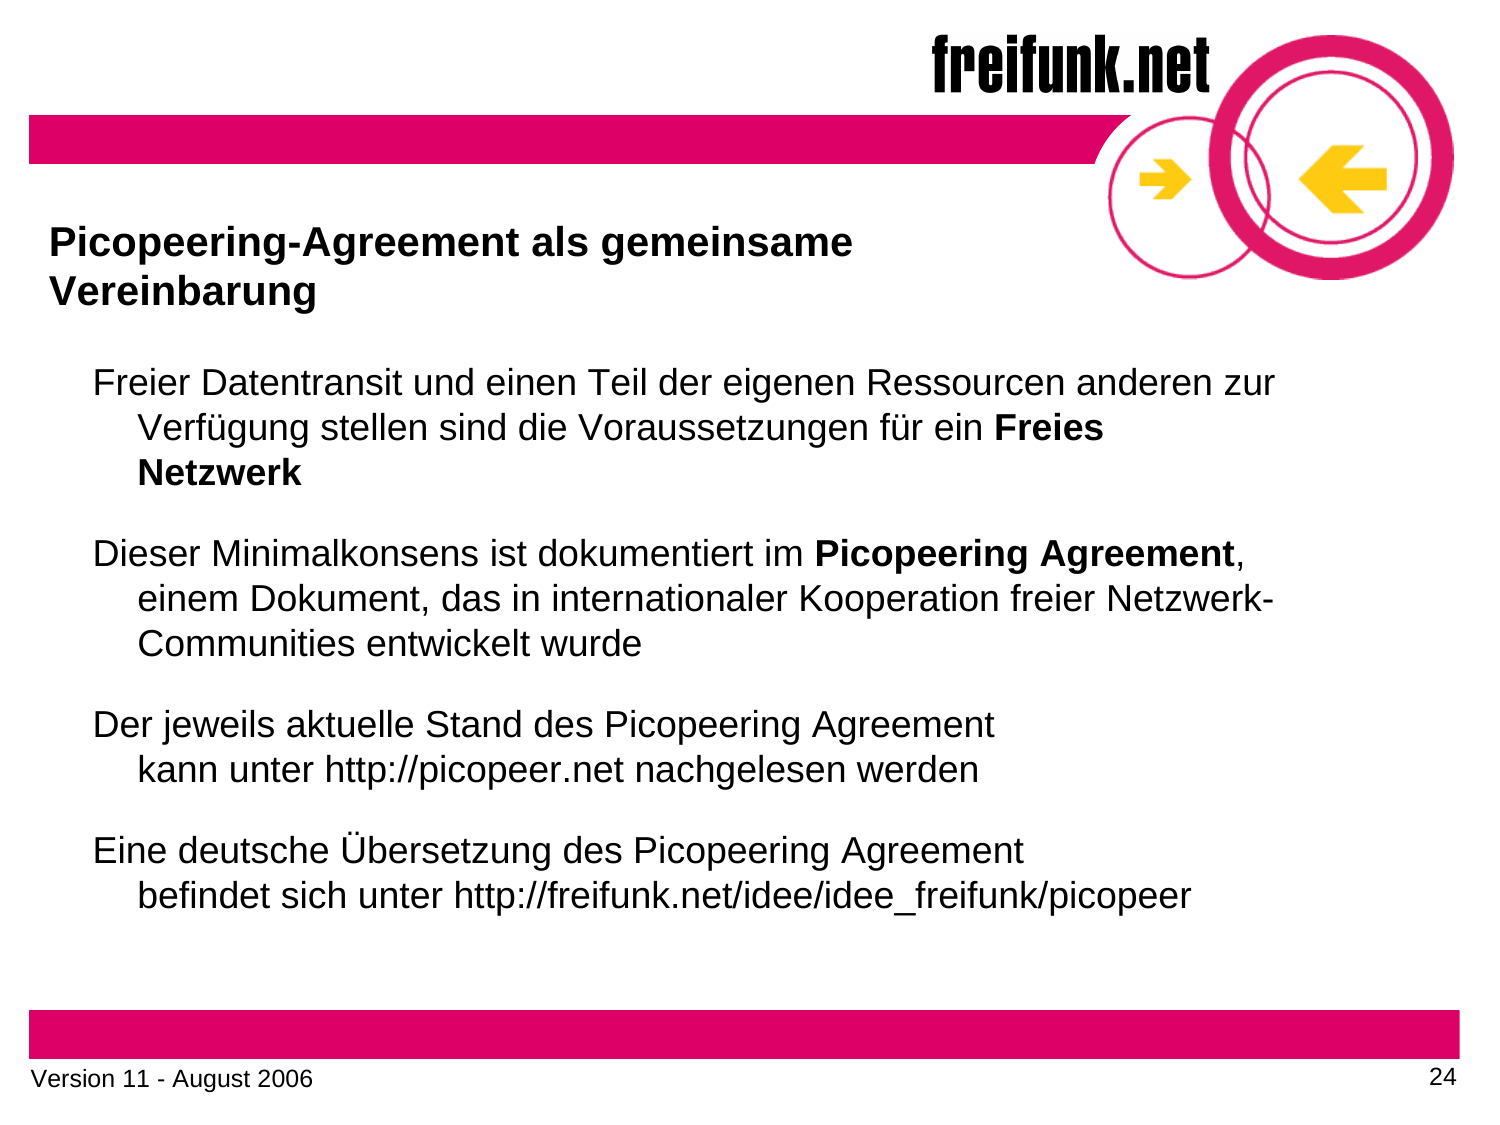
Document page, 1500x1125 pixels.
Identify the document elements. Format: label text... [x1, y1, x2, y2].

picture [932, 34, 1454, 280]
text_box Picopeering-Agreement als gemeinsame Vereinbarung [48, 214, 1042, 335]
text_box Freier Datentransit und einen Teil der eigenen Ressourcen anderen zur Verfügung stellen sind die Voraussetzungen für ein Freies Netzwerk Dieser Minimalkonsens ist dokumentiert im Picopeering Agreement, einem Dokument, das in internationaler Kooperation freier Netzwerk-Communities entwickelt wurde Der jeweils aktuelle Stand des Picopeering Agreement kann unter http://picopeer.net nachgelesen werden Eine deutsche Übersetzung des Picopeering Agreement befindet sich unter http://freifunk.net/idee/idee_freifunk/picopeer [63, 358, 1292, 996]
